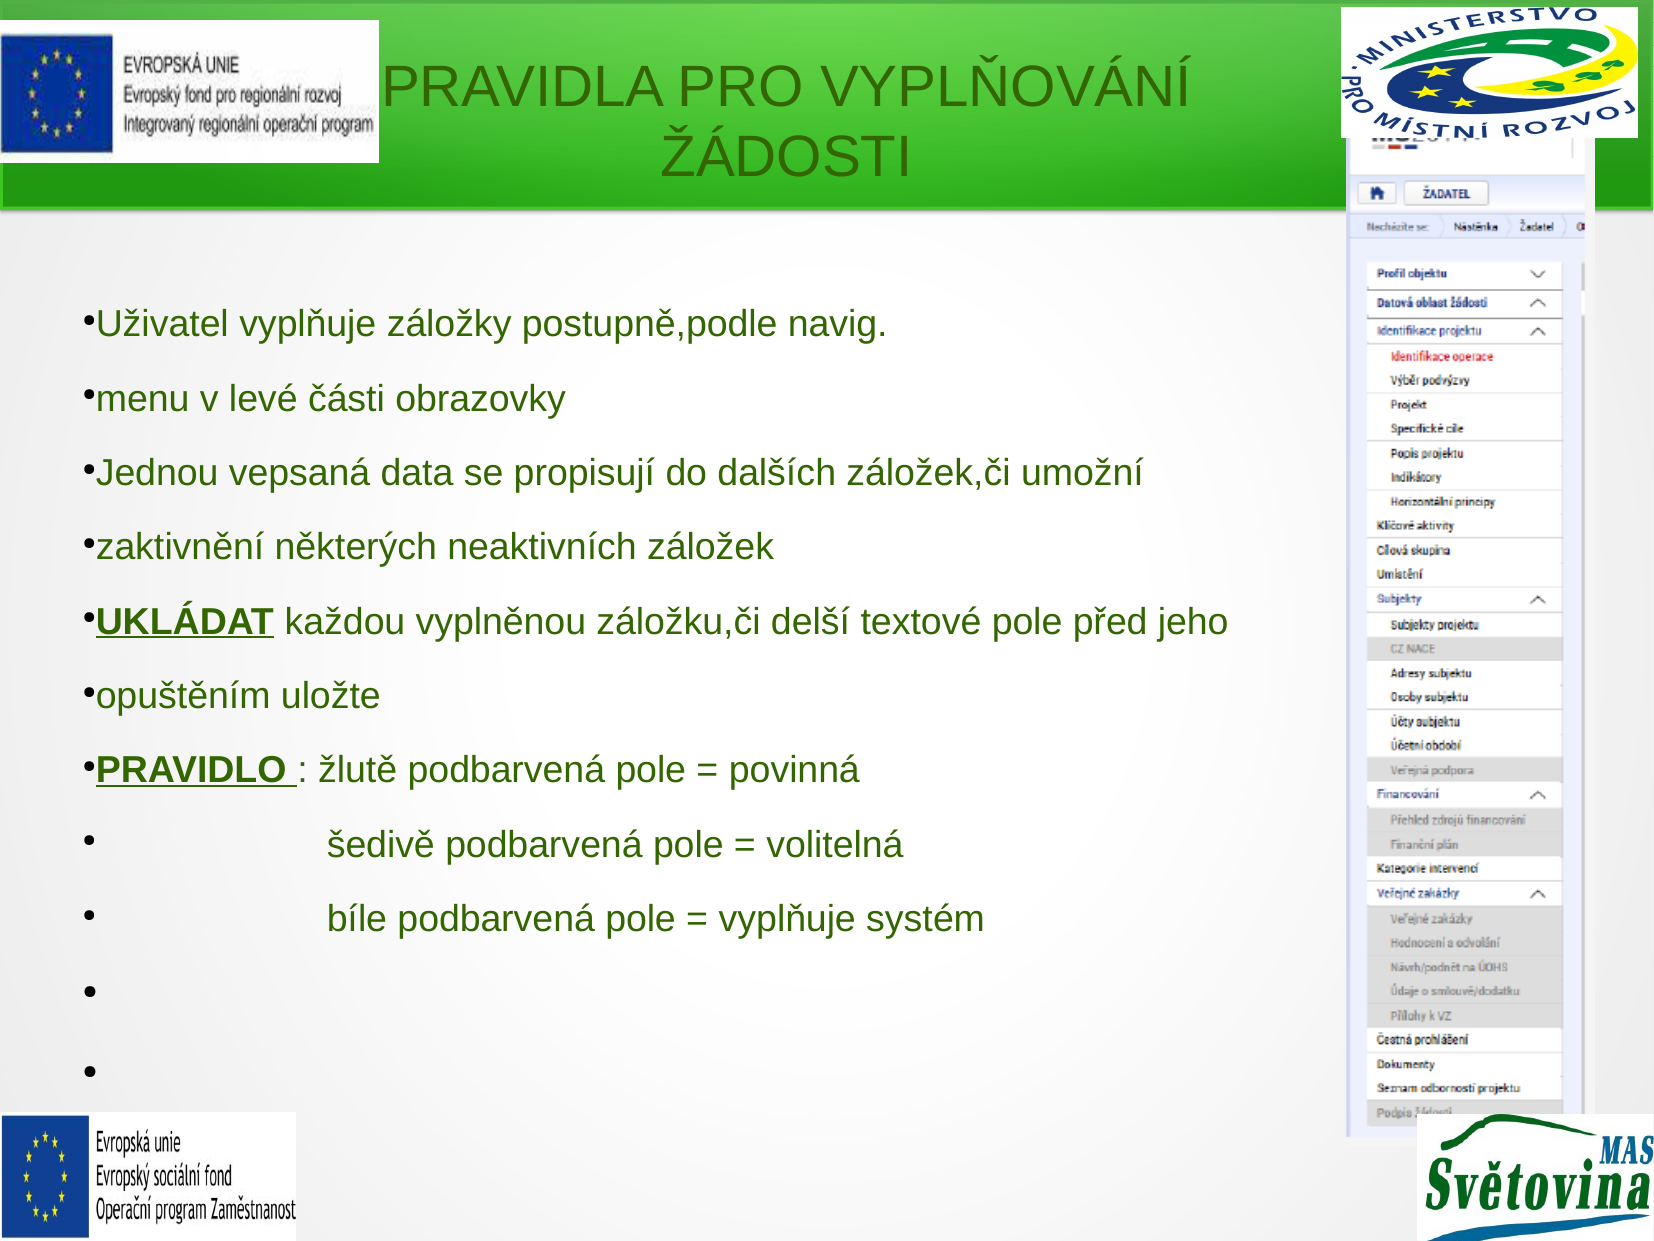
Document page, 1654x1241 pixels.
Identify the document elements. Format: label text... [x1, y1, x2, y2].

picture [0, 20, 379, 163]
picture [0, 1112, 296, 1241]
list Uživatel vyplňuje záložky postupně,podle navig. menu v levé části obrazovky Jednou vepsaná data se propisují do dalších záložek,či umožní zaktivnění některých neaktivních záložek UKLÁDAT každou vyplněnou záložku,či delší textové pole před jeho opuštěním uložte PRAVIDLO : žlutě podbarvená pole = povinná šedivě podbarvená pole = volitelná bíle podbarvená pole = vyplňuje systém [82, 299, 1346, 1019]
picture [1341, 7, 1654, 1241]
title PRAVIDLA PRO VYPLŇOVÁNÍ ŽÁDOSTI [378, 47, 1195, 189]
